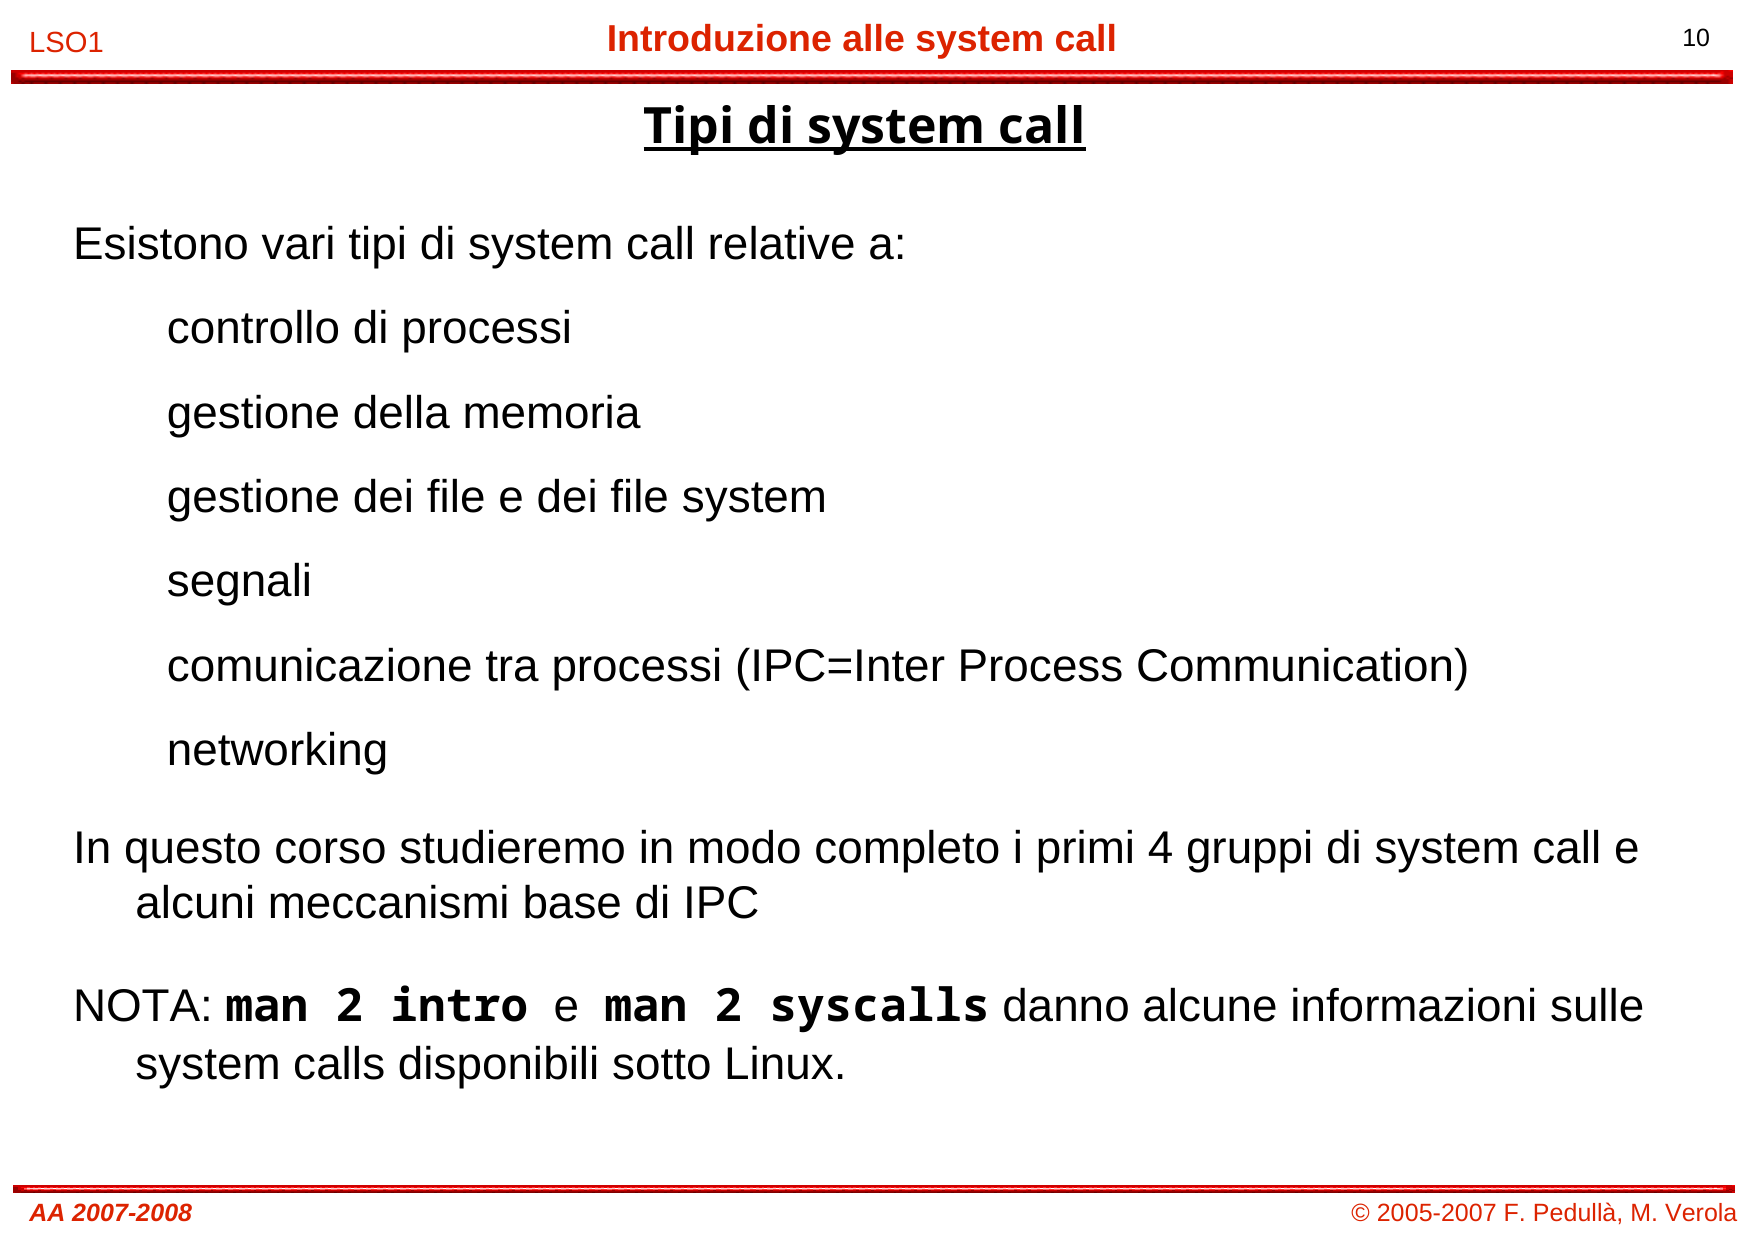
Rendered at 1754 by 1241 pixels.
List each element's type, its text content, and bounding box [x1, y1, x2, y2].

list Esistono vari tipi di system call relative a: controllo di processi gestione della memoria gestione dei file e dei file system segnali comunicazione tra processi (IPC=Inter Process Communication) networking In questo corso studieremo in modo completo i primi 4 gruppi di system call e alcuni meccanismi base di IPC NOTA: man 2 intro e man 2 syscalls danno alcune informazioni sulle system calls disponibili sotto Linux. [58, 206, 1675, 1090]
picture [13, 1185, 1735, 1193]
picture [11, 70, 1733, 84]
title Tipi di system call [584, 78, 1145, 174]
